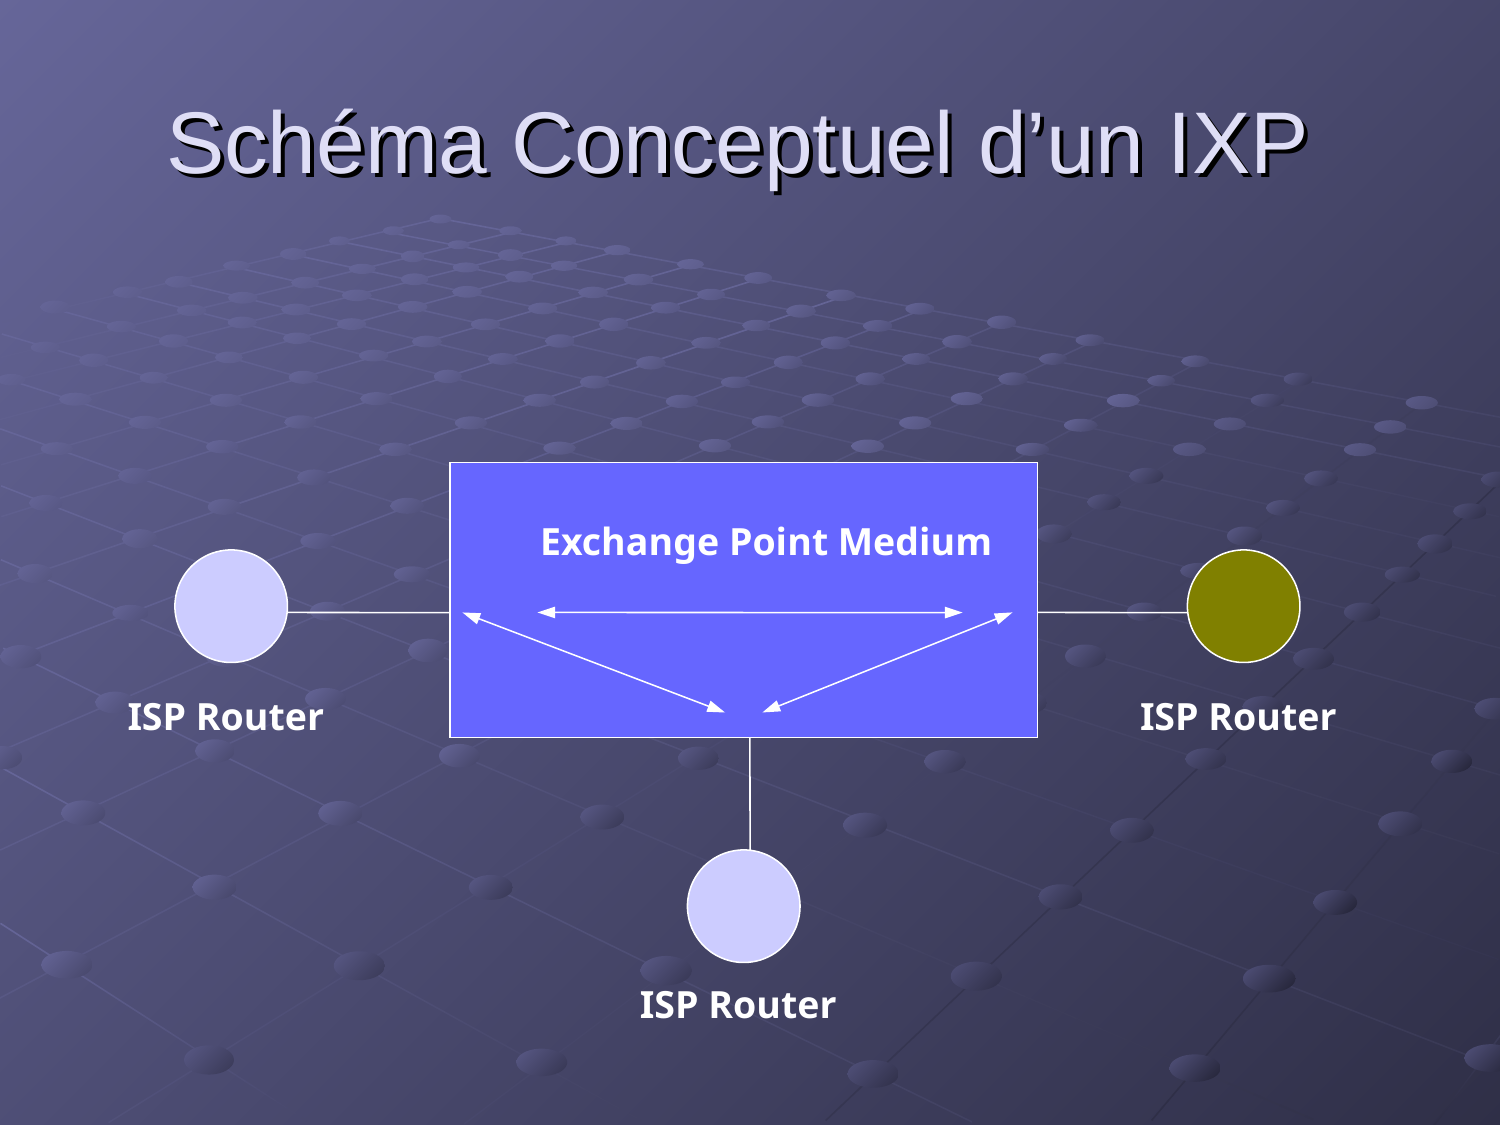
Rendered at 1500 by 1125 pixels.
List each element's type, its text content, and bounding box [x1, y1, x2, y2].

text_box Exchange Point Medium [525, 510, 1009, 571]
text_box [687, 849, 801, 963]
text_box [174, 549, 288, 663]
text_box ISP Router [1125, 685, 1362, 746]
text_box [1187, 549, 1300, 663]
text_box [450, 462, 1038, 738]
text_box ISP Router [112, 685, 349, 746]
title Schéma Conceptuel d’un IXP [75, 45, 1426, 233]
text_box ISP Router [624, 973, 862, 1034]
